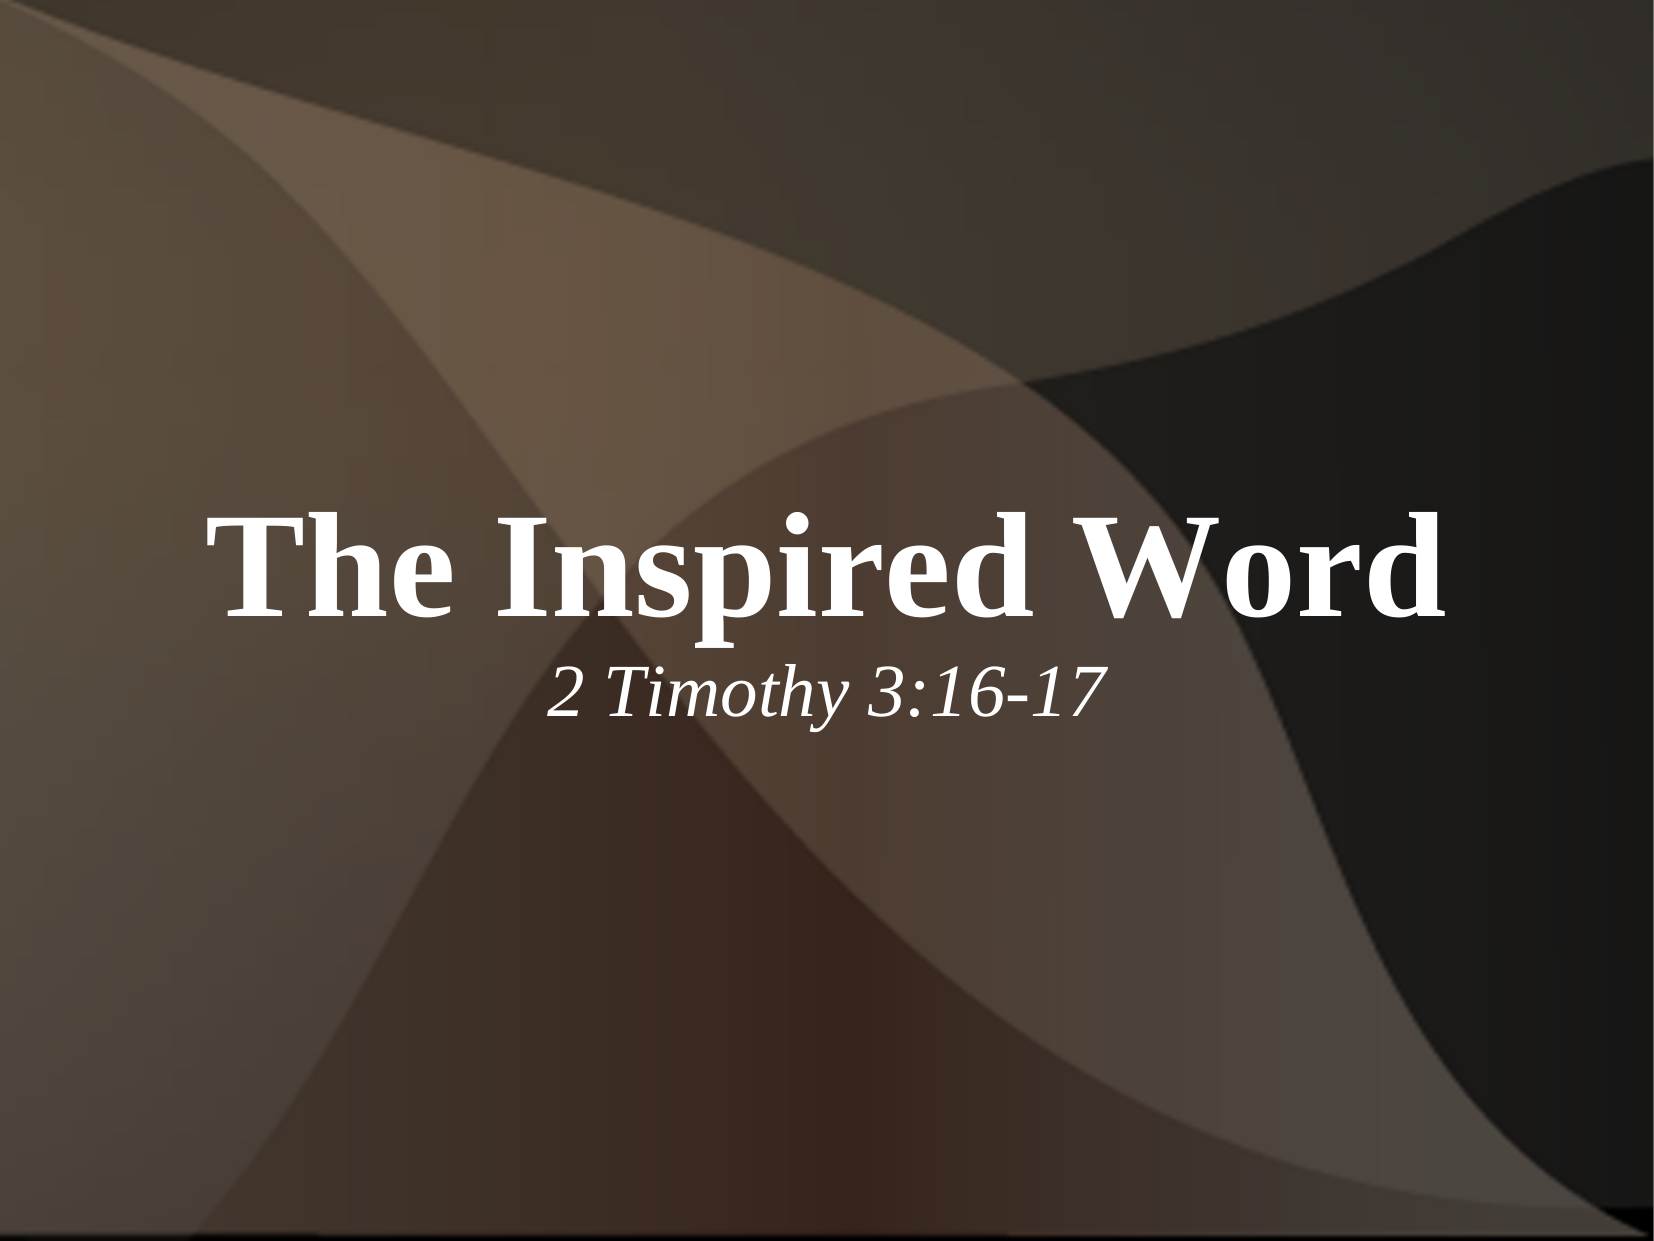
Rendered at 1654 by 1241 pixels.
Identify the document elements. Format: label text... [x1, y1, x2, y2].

title The Inspired Word 2 Timothy 3:16-17 [82, 483, 1571, 733]
picture [0, 0, 1654, 1241]
